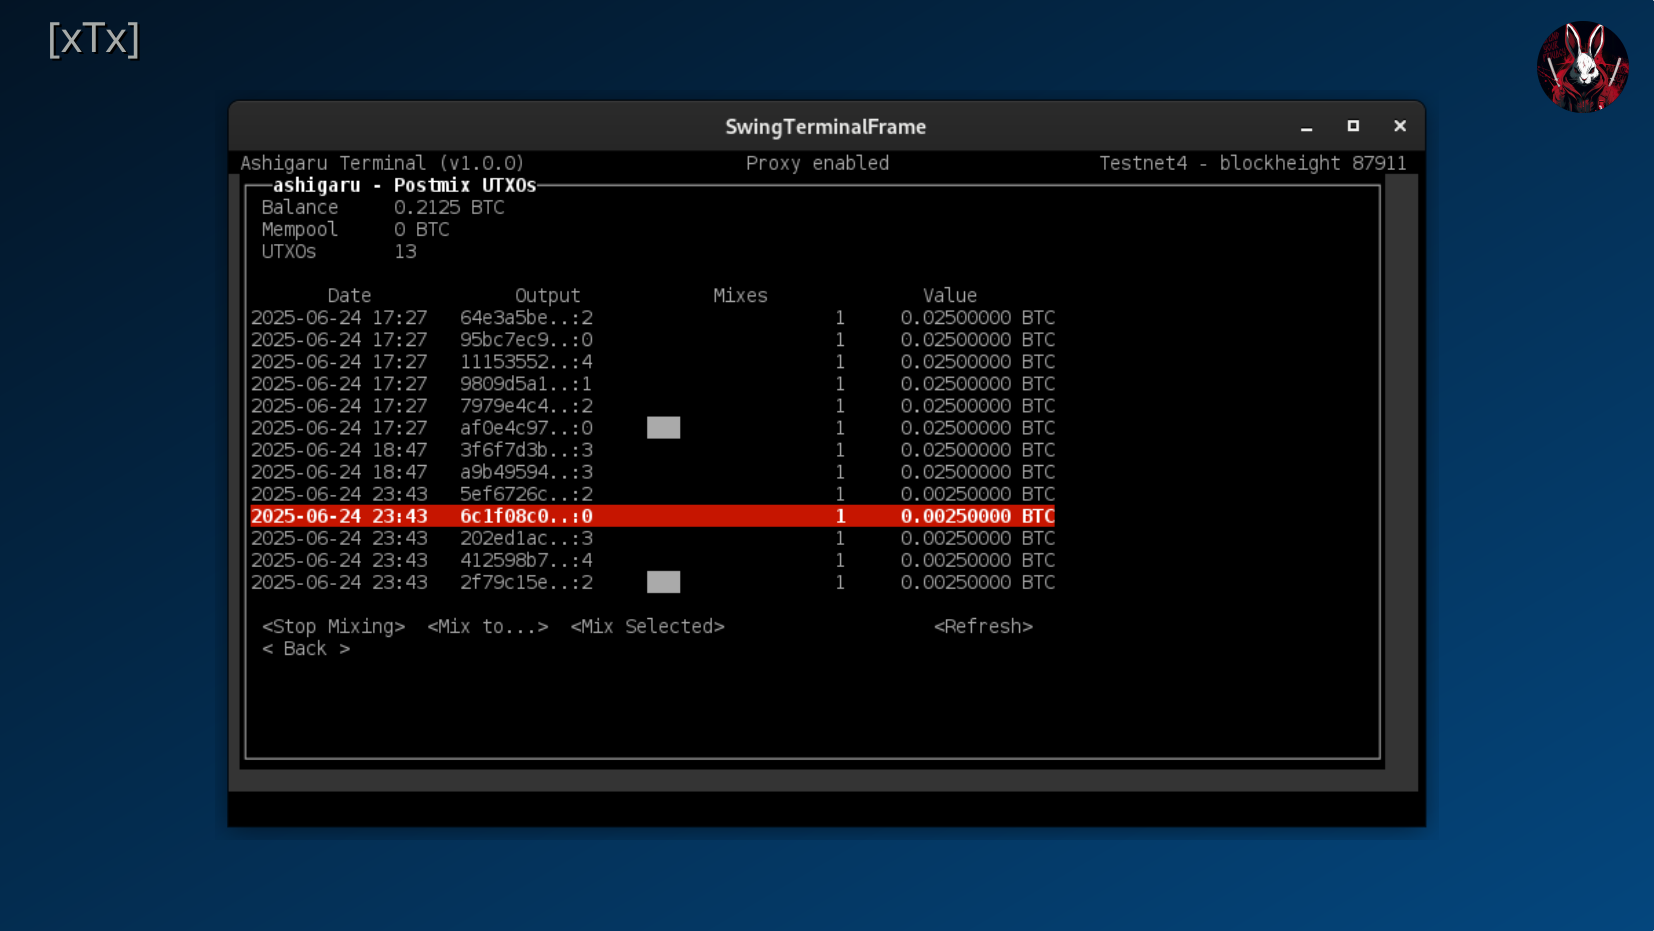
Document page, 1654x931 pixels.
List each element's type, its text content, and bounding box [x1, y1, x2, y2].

picture [215, 90, 1439, 840]
picture [1537, 21, 1629, 113]
text_box [xTx] [0, 0, 188, 76]
